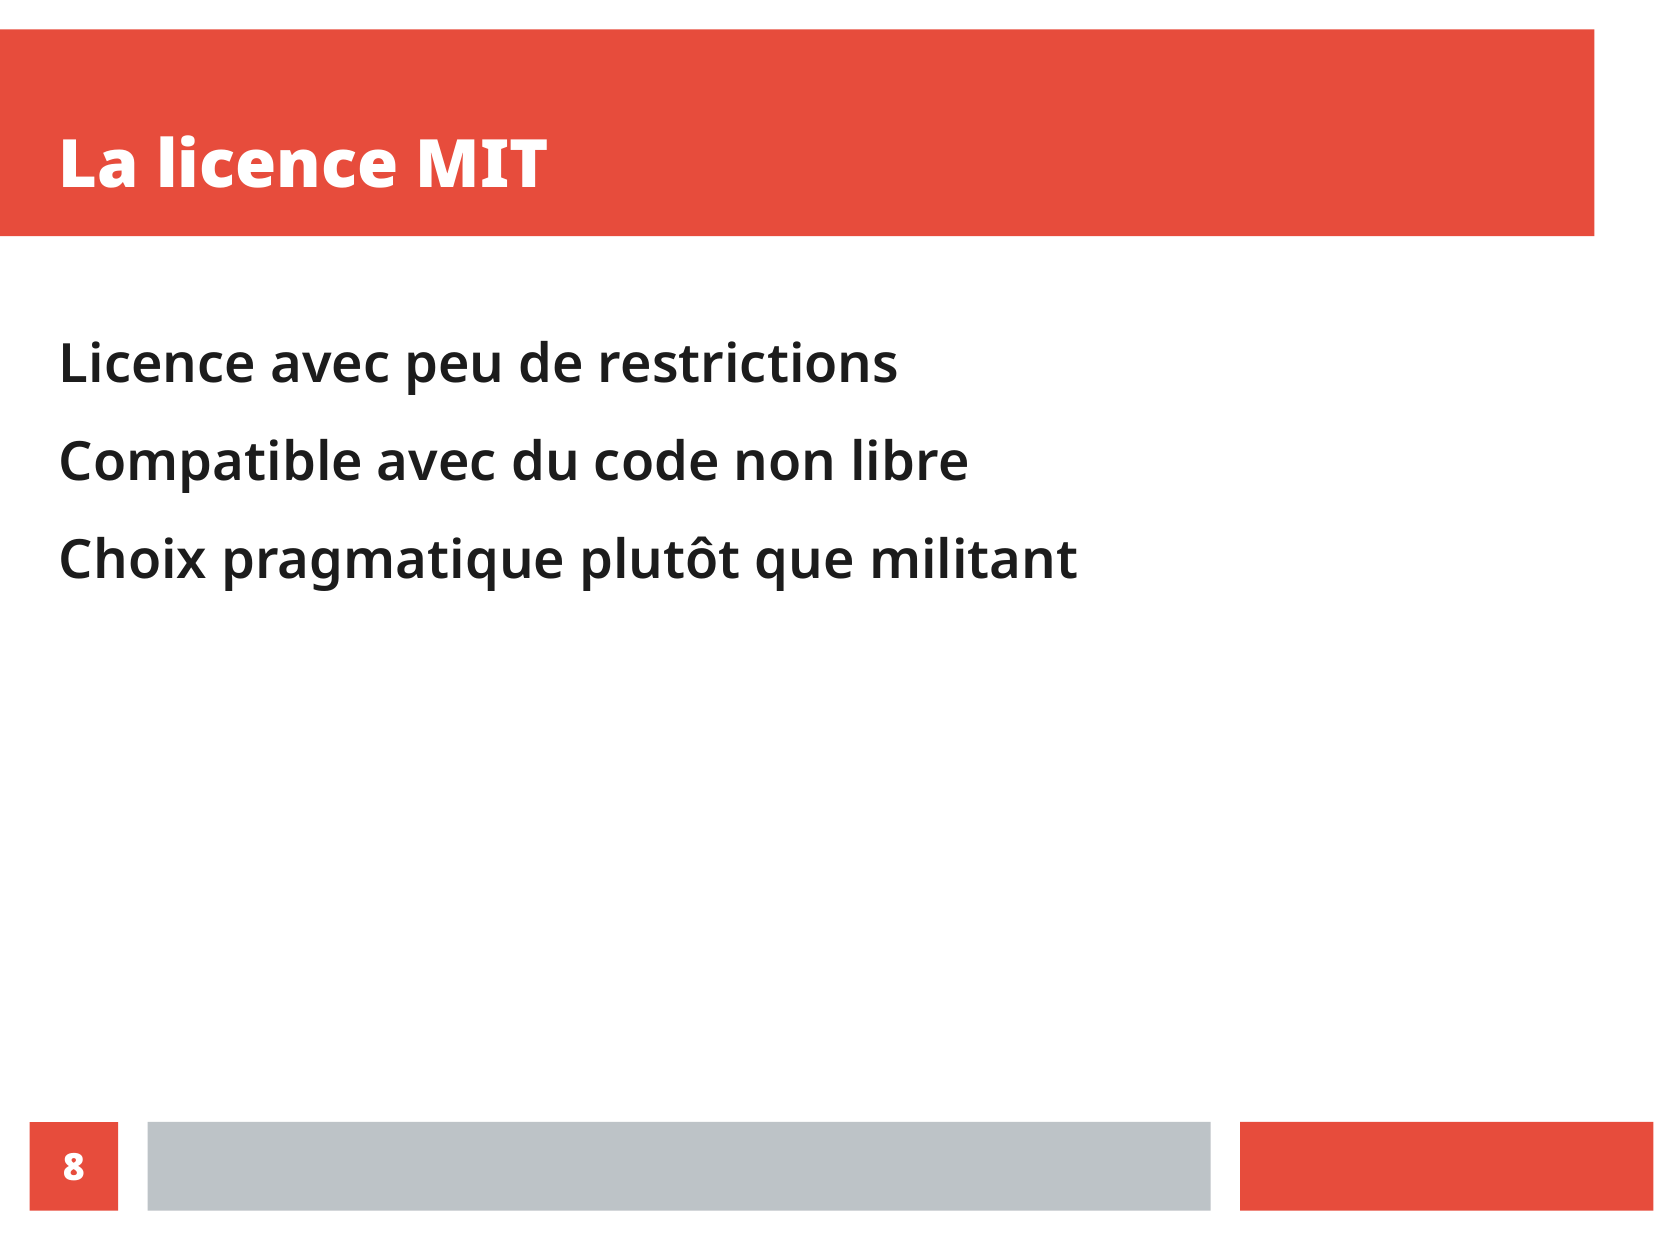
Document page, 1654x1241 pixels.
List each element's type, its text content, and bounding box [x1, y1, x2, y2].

title La licence MIT [59, 59, 1595, 207]
list Licence avec peu de restrictions Compatible avec du code non libre Choix pragmatique plutôt que militant [59, 324, 1565, 1093]
